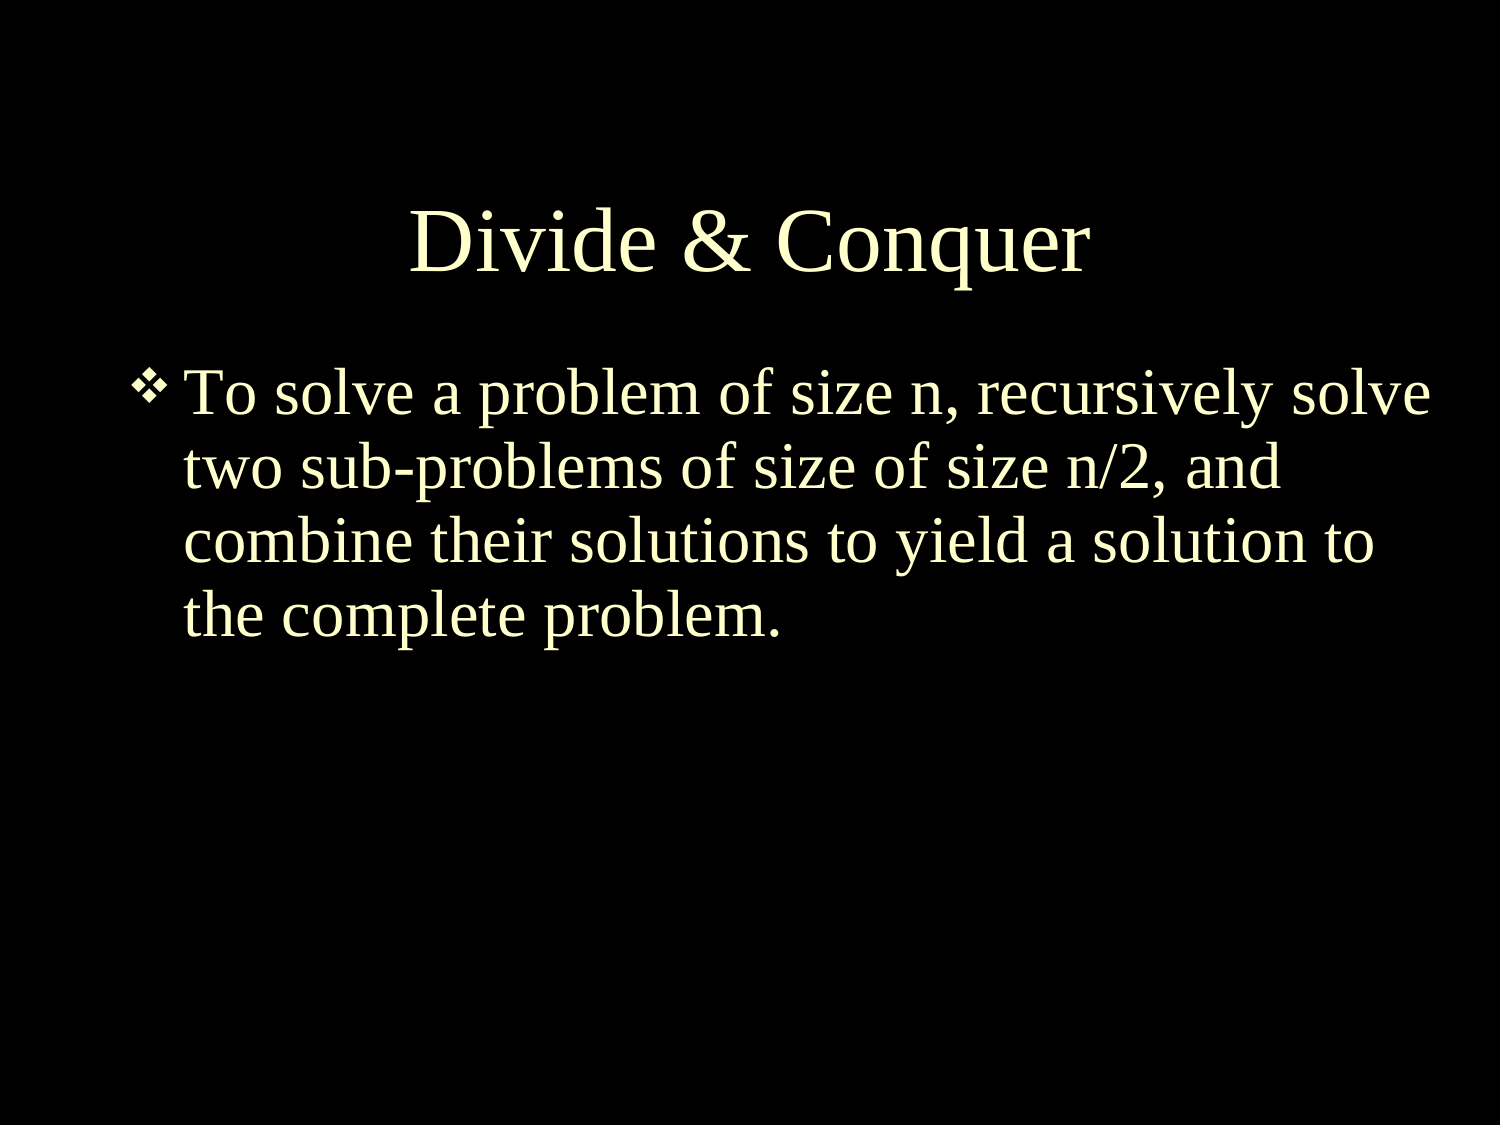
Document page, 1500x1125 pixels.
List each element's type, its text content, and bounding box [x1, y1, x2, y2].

title Divide & Conquer [22, 145, 1480, 336]
list To solve a problem of size n, recursively solve two sub-problems of size of size n/2, and combine their solutions to yield a solution to the complete problem. [112, 347, 1482, 1026]
